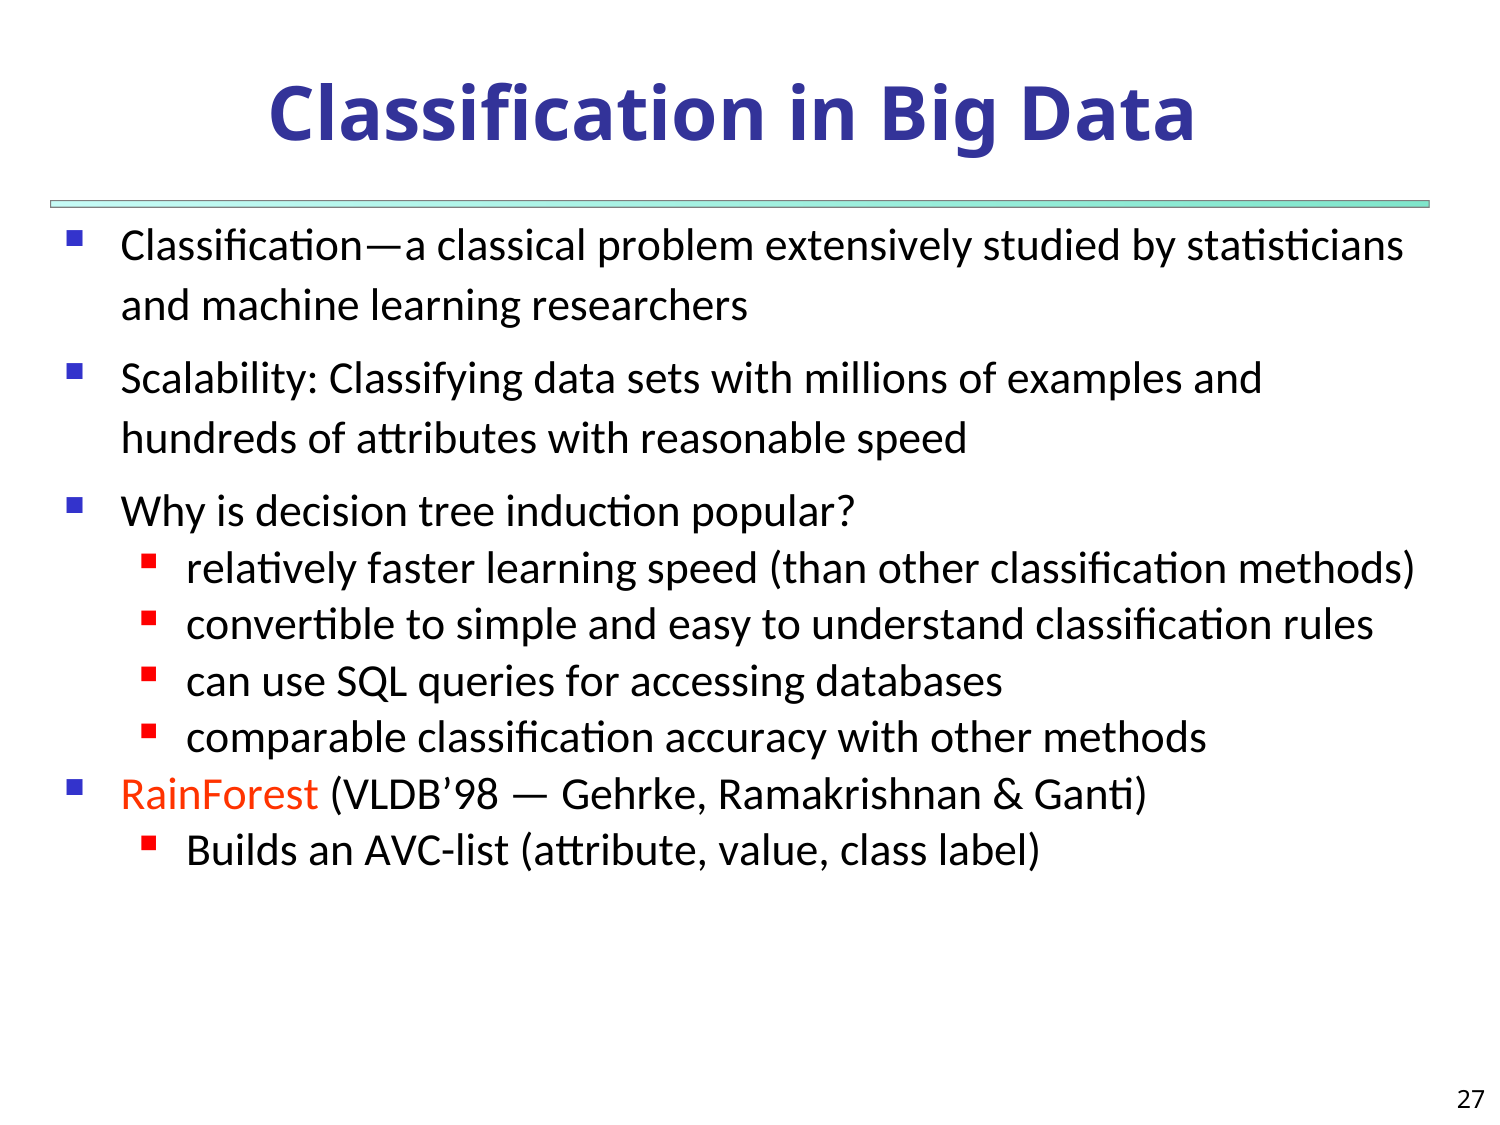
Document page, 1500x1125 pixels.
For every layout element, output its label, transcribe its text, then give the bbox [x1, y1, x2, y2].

title Classification in Big Data [0, 57, 1466, 163]
list Classification—a classical problem extensively studied by statisticians and machine learning researchers Scalability: Classifying data sets with millions of examples and hundreds of attributes with reasonable speed Why is decision tree induction popular? relatively faster learning speed (than other classification methods) convertible to simple and easy to understand classification rules can use SQL queries for accessing databases comparable classification accuracy with other methods RainForest (VLDB’98 — Gehrke, Ramakrishnan & Ganti) Builds an AVC-list (attribute, value, class label) [49, 201, 1450, 1070]
text_box <number> [1187, 1062, 1500, 1125]
